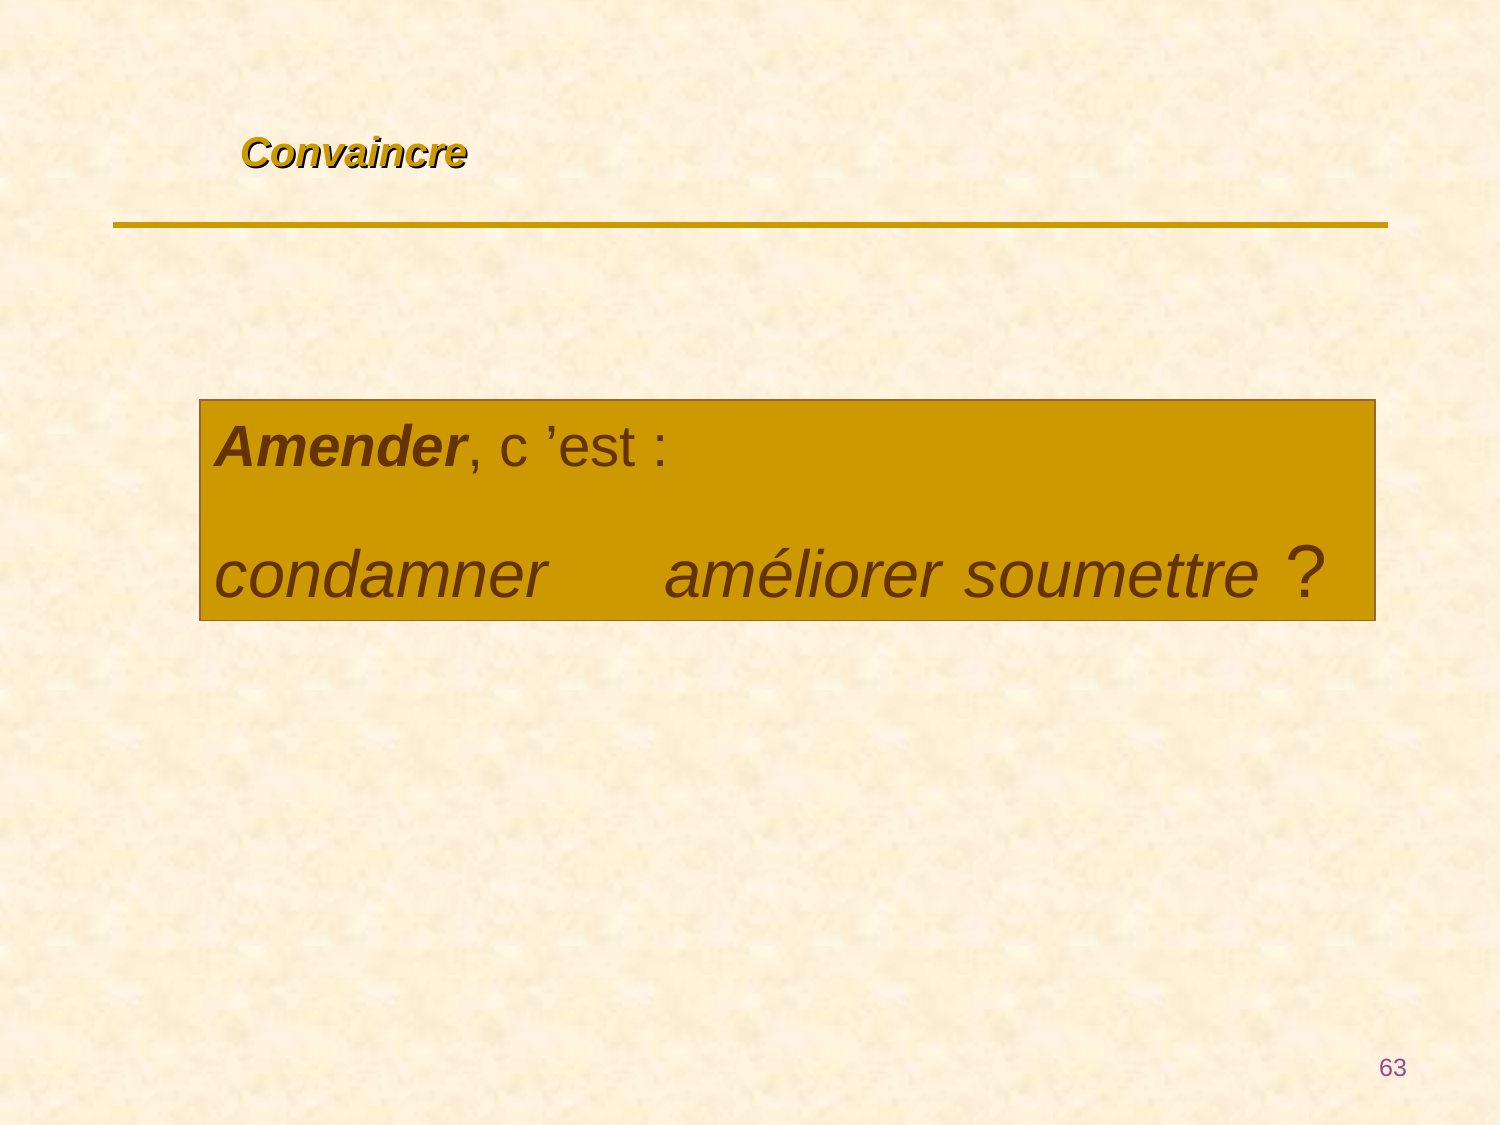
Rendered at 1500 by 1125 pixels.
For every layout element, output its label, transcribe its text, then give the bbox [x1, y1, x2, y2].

text_box Amender, c ’est : condamner améliorer soumettre ? [200, 399, 1376, 621]
text_box Convaincre [225, 116, 483, 183]
picture [0, 0, 1500, 1125]
